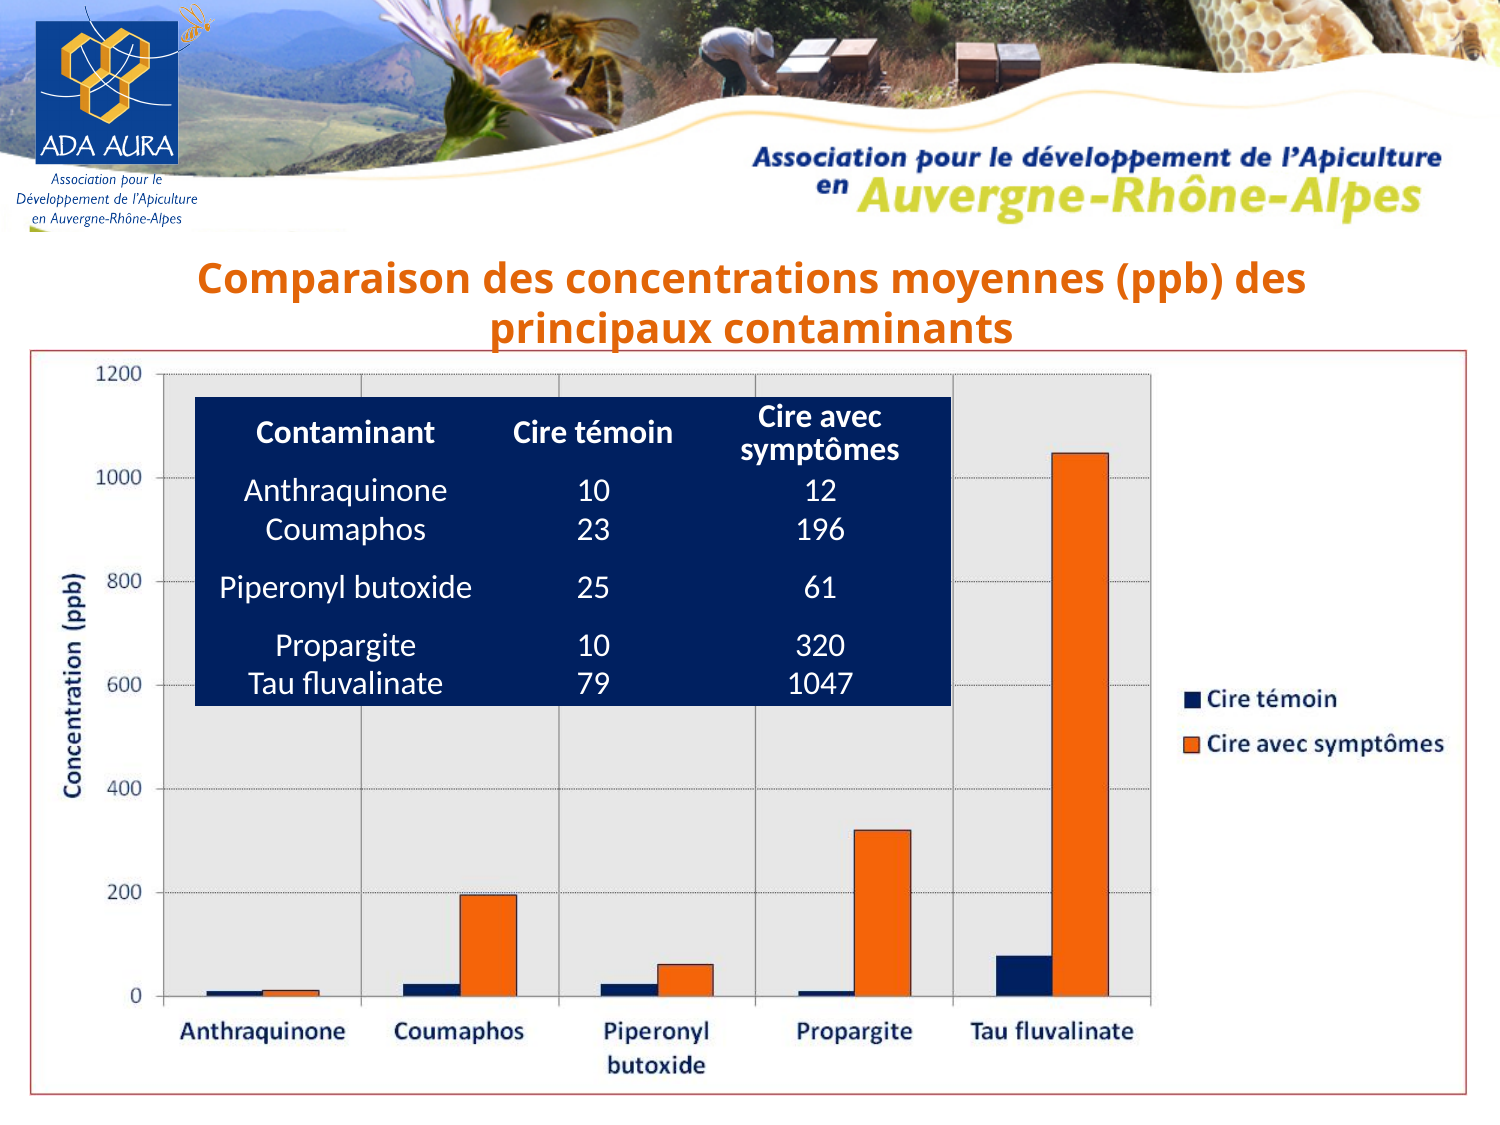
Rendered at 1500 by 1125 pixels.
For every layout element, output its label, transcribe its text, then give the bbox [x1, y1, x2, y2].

table_cell 61 [690, 551, 951, 628]
table_cell 23 [497, 513, 690, 551]
table_cell 10 [497, 474, 690, 513]
table_cell 10 [497, 628, 690, 667]
picture [29, 349, 1468, 1096]
table_cell 320 [690, 628, 951, 667]
table_cell 79 [497, 667, 690, 706]
title Comparaison des concentrations moyennes (ppb) des principaux contaminants [76, 243, 1427, 361]
table_cell 12 [690, 474, 951, 513]
table_cell 25 [497, 551, 690, 628]
table_header Contaminant [195, 397, 497, 474]
table_cell Propargite [195, 628, 497, 667]
table_header Cire avec symptômes [690, 397, 951, 474]
table_cell 196 [690, 513, 951, 551]
table_cell Piperonyl butoxide [195, 551, 497, 628]
table_cell Anthraquinone [195, 474, 497, 513]
table_header Cire témoin [497, 397, 690, 474]
table_cell Coumaphos [195, 513, 497, 551]
picture [0, 0, 1500, 232]
table_cell Tau fluvalinate [195, 667, 497, 706]
table_cell 1047 [690, 667, 951, 706]
